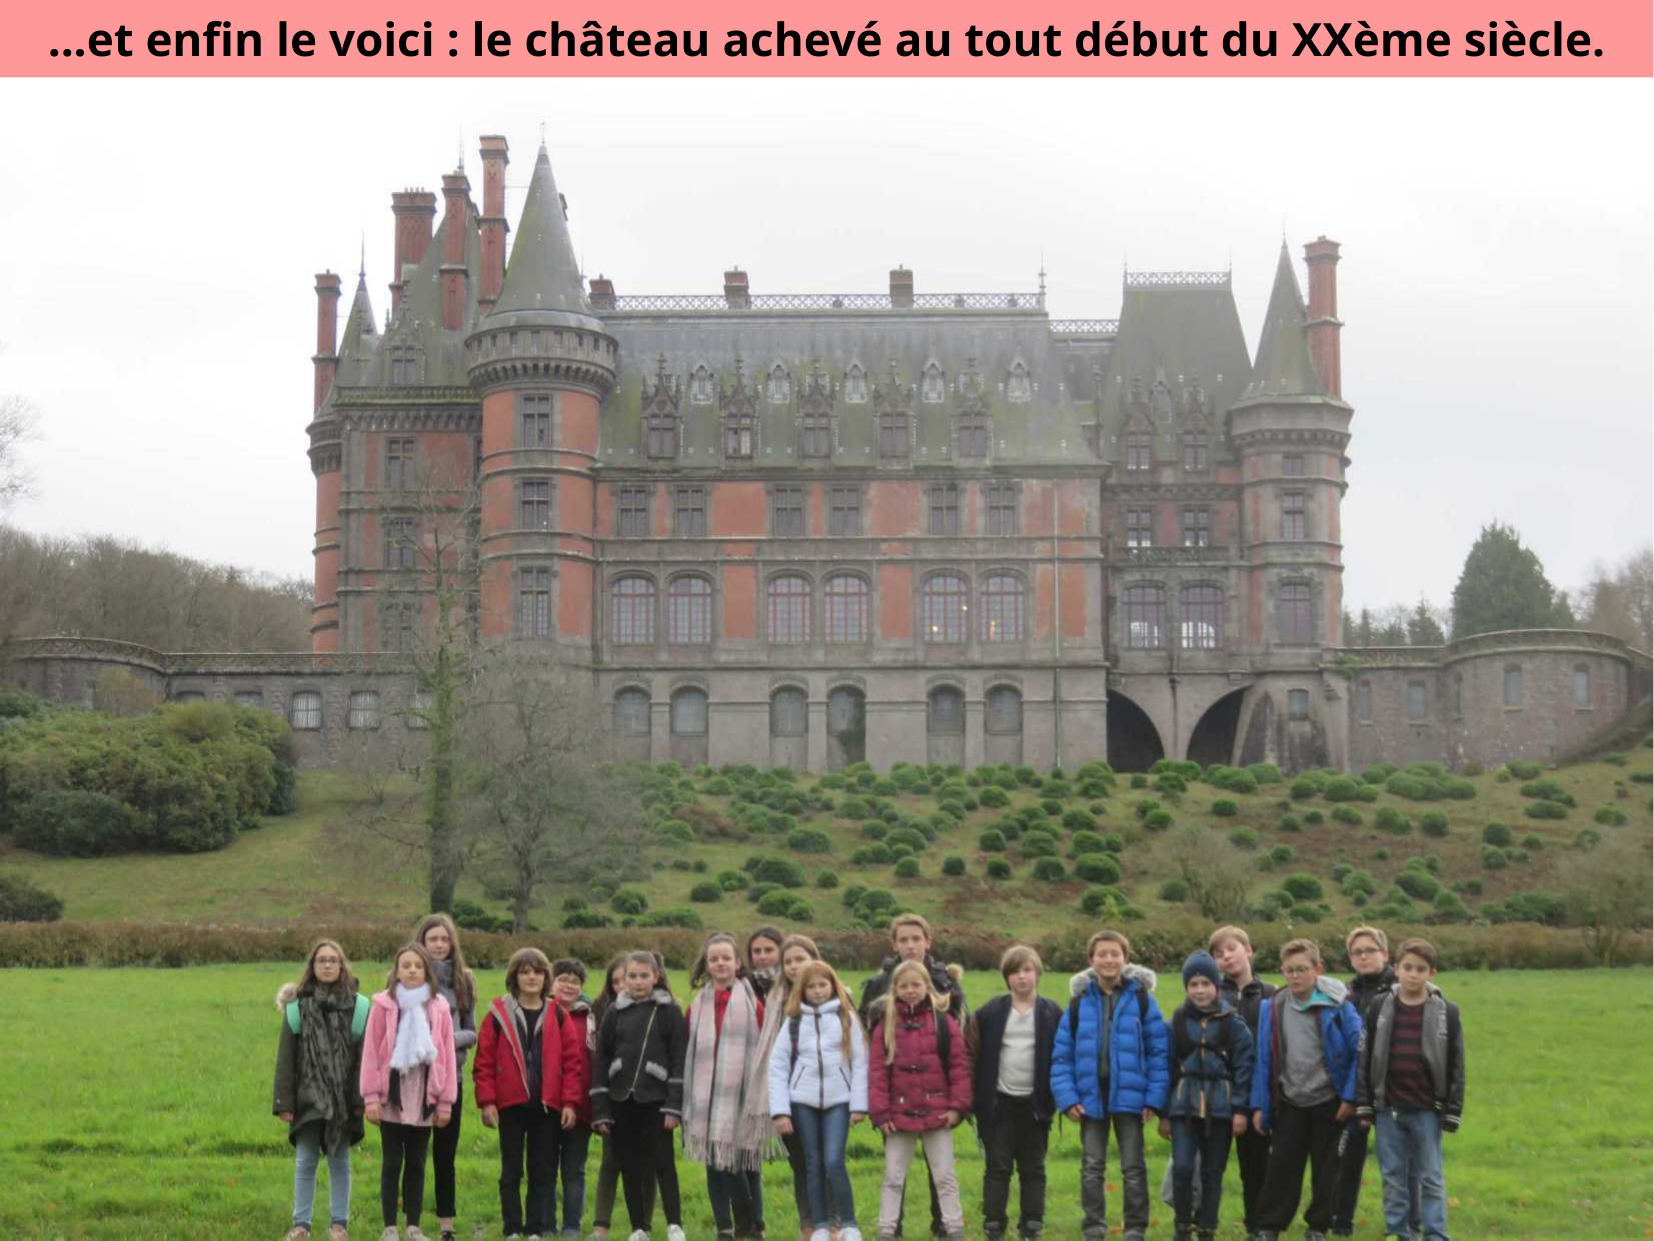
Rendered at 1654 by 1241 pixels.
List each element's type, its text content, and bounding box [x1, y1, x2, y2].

text_box ...et enfin le voici : le château achevé au tout début du XXème siècle. [0, 0, 1654, 73]
picture [0, 78, 1654, 1241]
